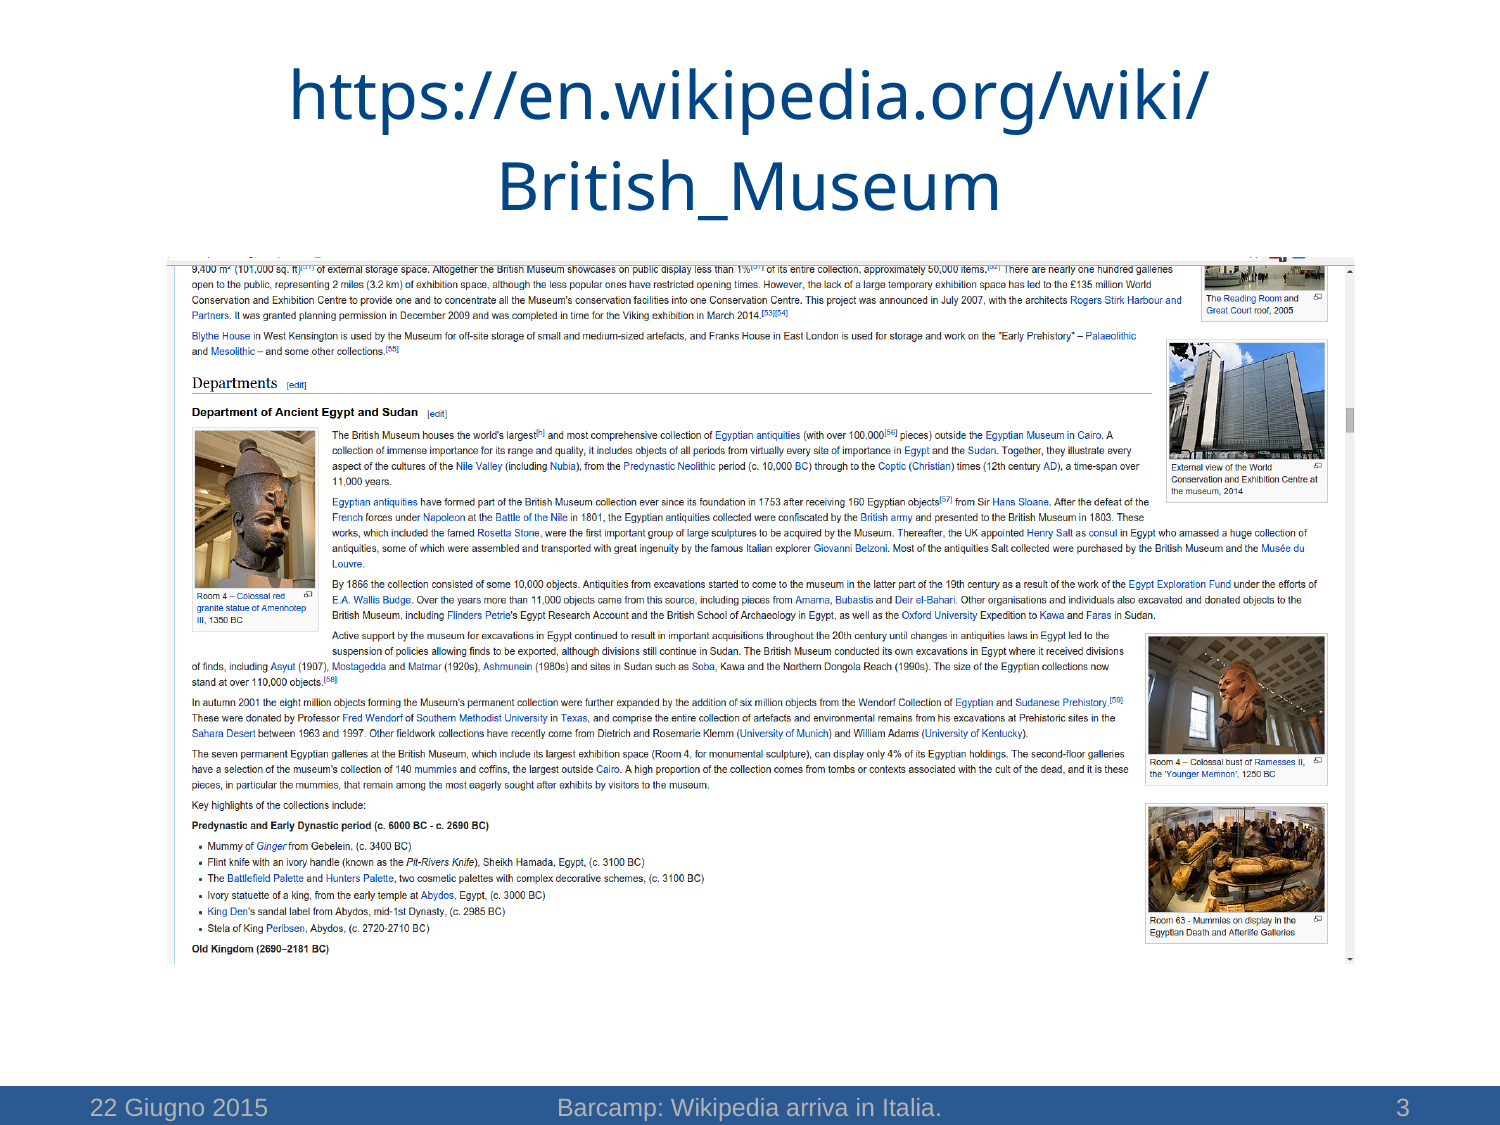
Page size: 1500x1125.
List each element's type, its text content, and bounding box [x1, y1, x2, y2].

picture [166, 257, 1355, 964]
picture [0, 1086, 1500, 1125]
title https://en.wikipedia.org/wiki/British_Museum [75, 45, 1425, 233]
